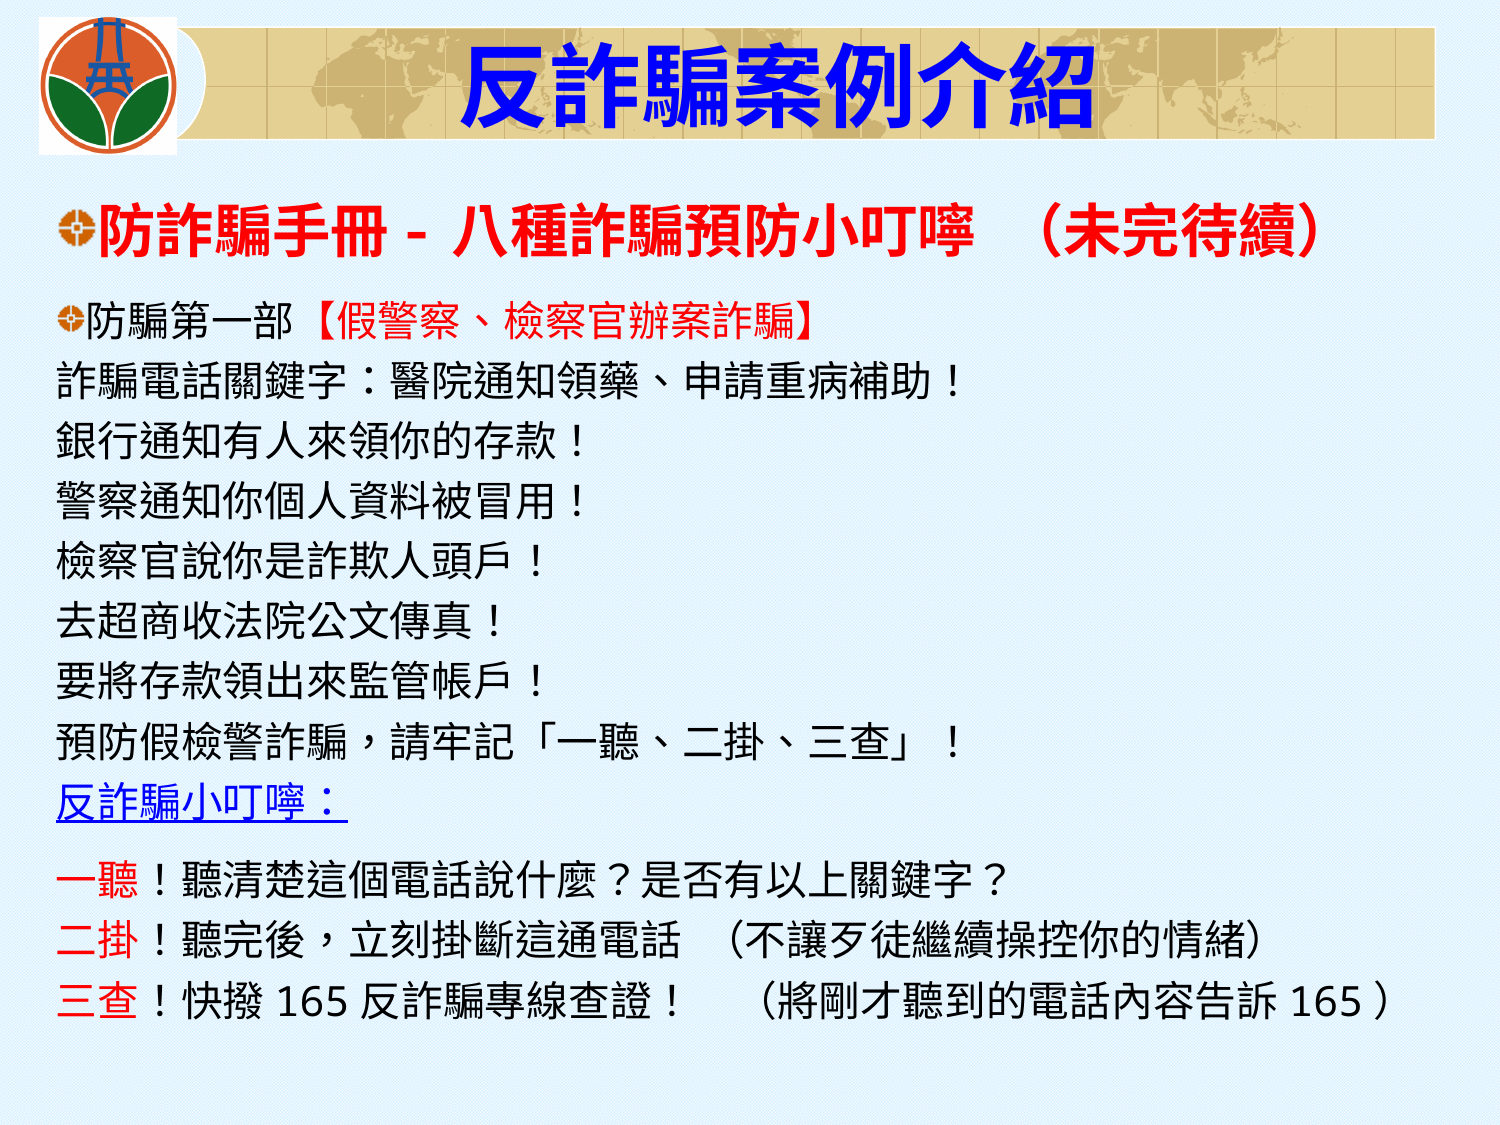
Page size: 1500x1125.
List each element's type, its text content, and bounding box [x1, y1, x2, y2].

text_box 反詐騙案例介紹 [442, 19, 1117, 149]
list 防詐騙手冊-八種詐騙預防小叮嚀 （未完待續） 防騙第一部【假警察、檢察官辦案詐騙】 詐騙電話關鍵字：醫院通知領藥、申請重病補助！ 銀行通知有人來領你的存款！ 警察通知你個人資料被冒用！ 檢察官說你是詐欺人頭戶！ 去超商收法院公文傳真！ 要將存款領出來監管帳戶！ 預防假檢警詐騙，請牢記「一聽、二掛、三查」！ 反詐騙小叮嚀： 一聽！聽清楚這個電話說什麼？是否有以上關鍵字？ 二掛！聽完後，立刻掛斷這通電話 （不讓歹徒繼續操控你的情緒） 三查！快撥165反詐騙專線查證！ （將剛才聽到的電話內容告訴165） [41, 172, 1471, 1094]
picture [0, 0, 1500, 1125]
